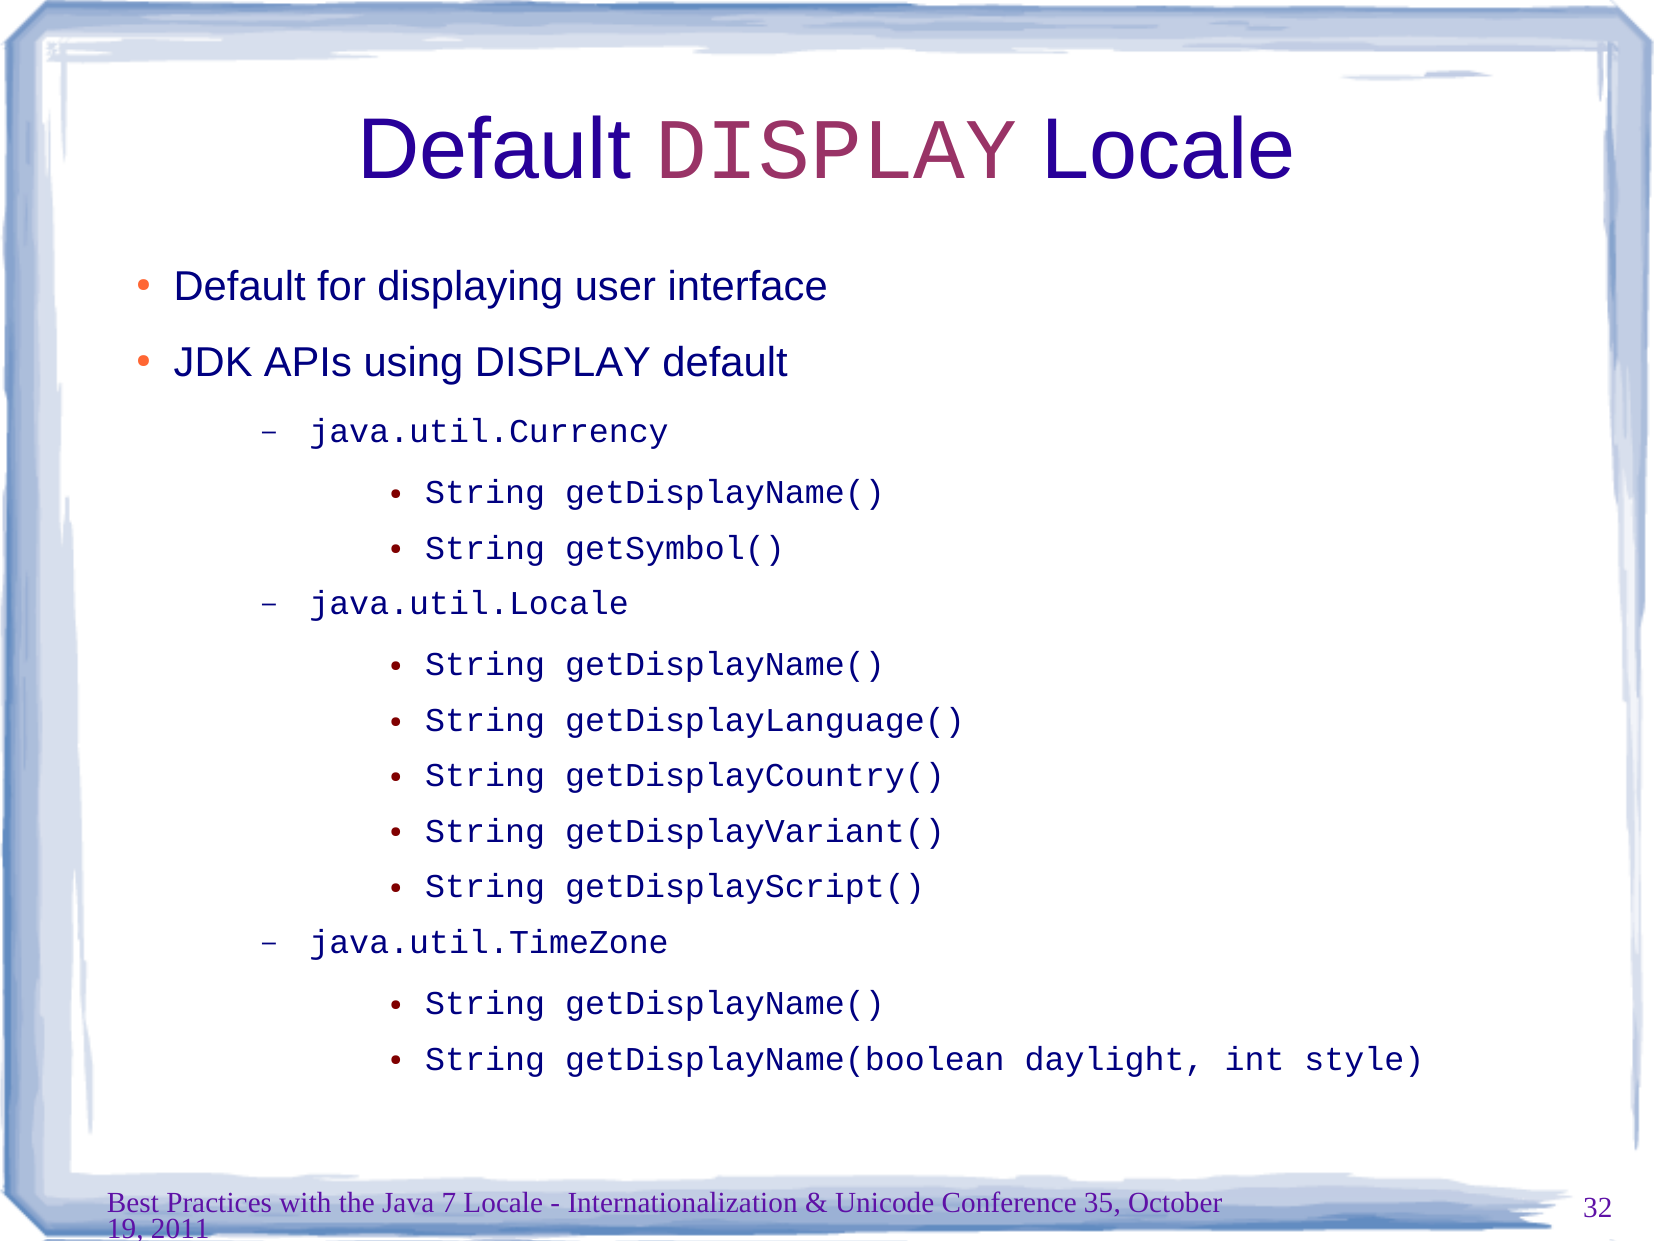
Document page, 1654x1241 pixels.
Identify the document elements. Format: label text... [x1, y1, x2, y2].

list Default for displaying user interface JDK APIs using DISPLAY default java.util.Currency String getDisplayName() String getSymbol() java.util.Locale String getDisplayName() String getDisplayLanguage() String getDisplayCountry() String getDisplayVariant() String getDisplayScript() java.util.TimeZone String getDisplayName() String getDisplayName(boolean daylight, int style) [118, 262, 1571, 1144]
title Default DISPLAY Locale [82, 49, 1571, 257]
picture [0, 0, 1654, 1241]
